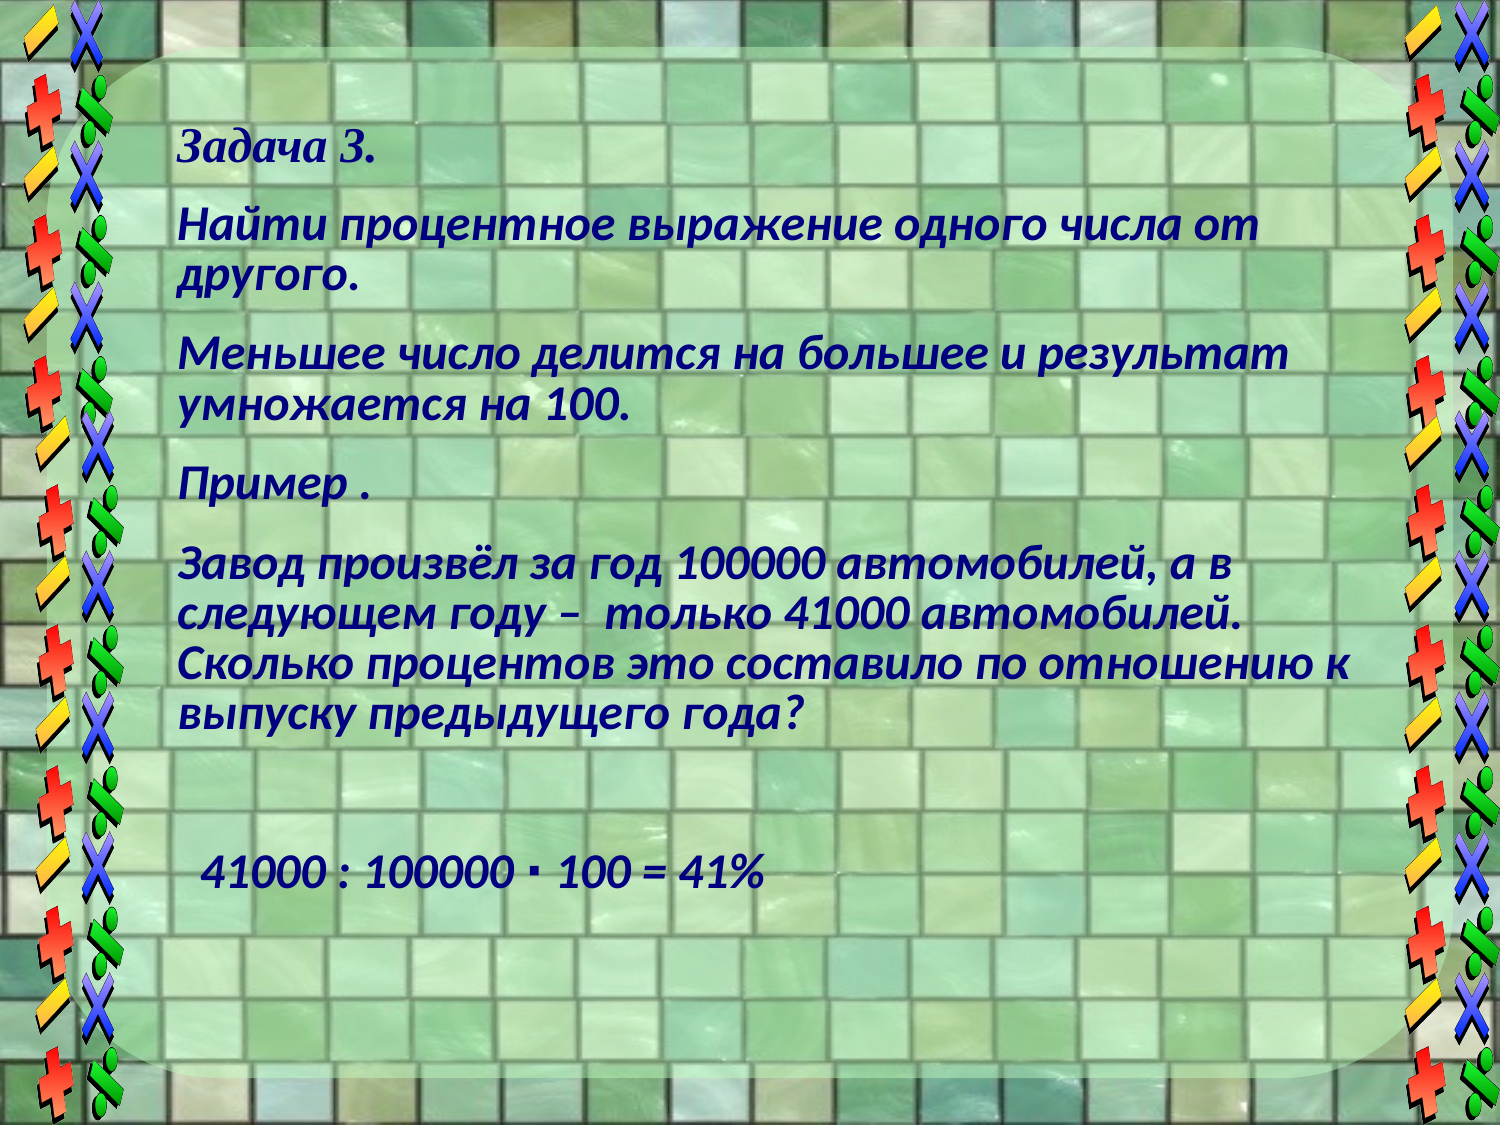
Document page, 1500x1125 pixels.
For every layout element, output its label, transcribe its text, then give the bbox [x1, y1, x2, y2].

list Задача 3. Найти процентное выражение одного числа от другого. Меньшее число делится на большее и результат умножается на 100. Пример . Завод произвёл за год 100000 автомобилей, а в следующем году – только 41000 автомобилей. Сколько процентов это составило по отношению к выпуску предыдущего года? 41000 : 100000 ∙ 100 = 41% [177, 118, 1439, 1113]
picture [0, 0, 1500, 1125]
